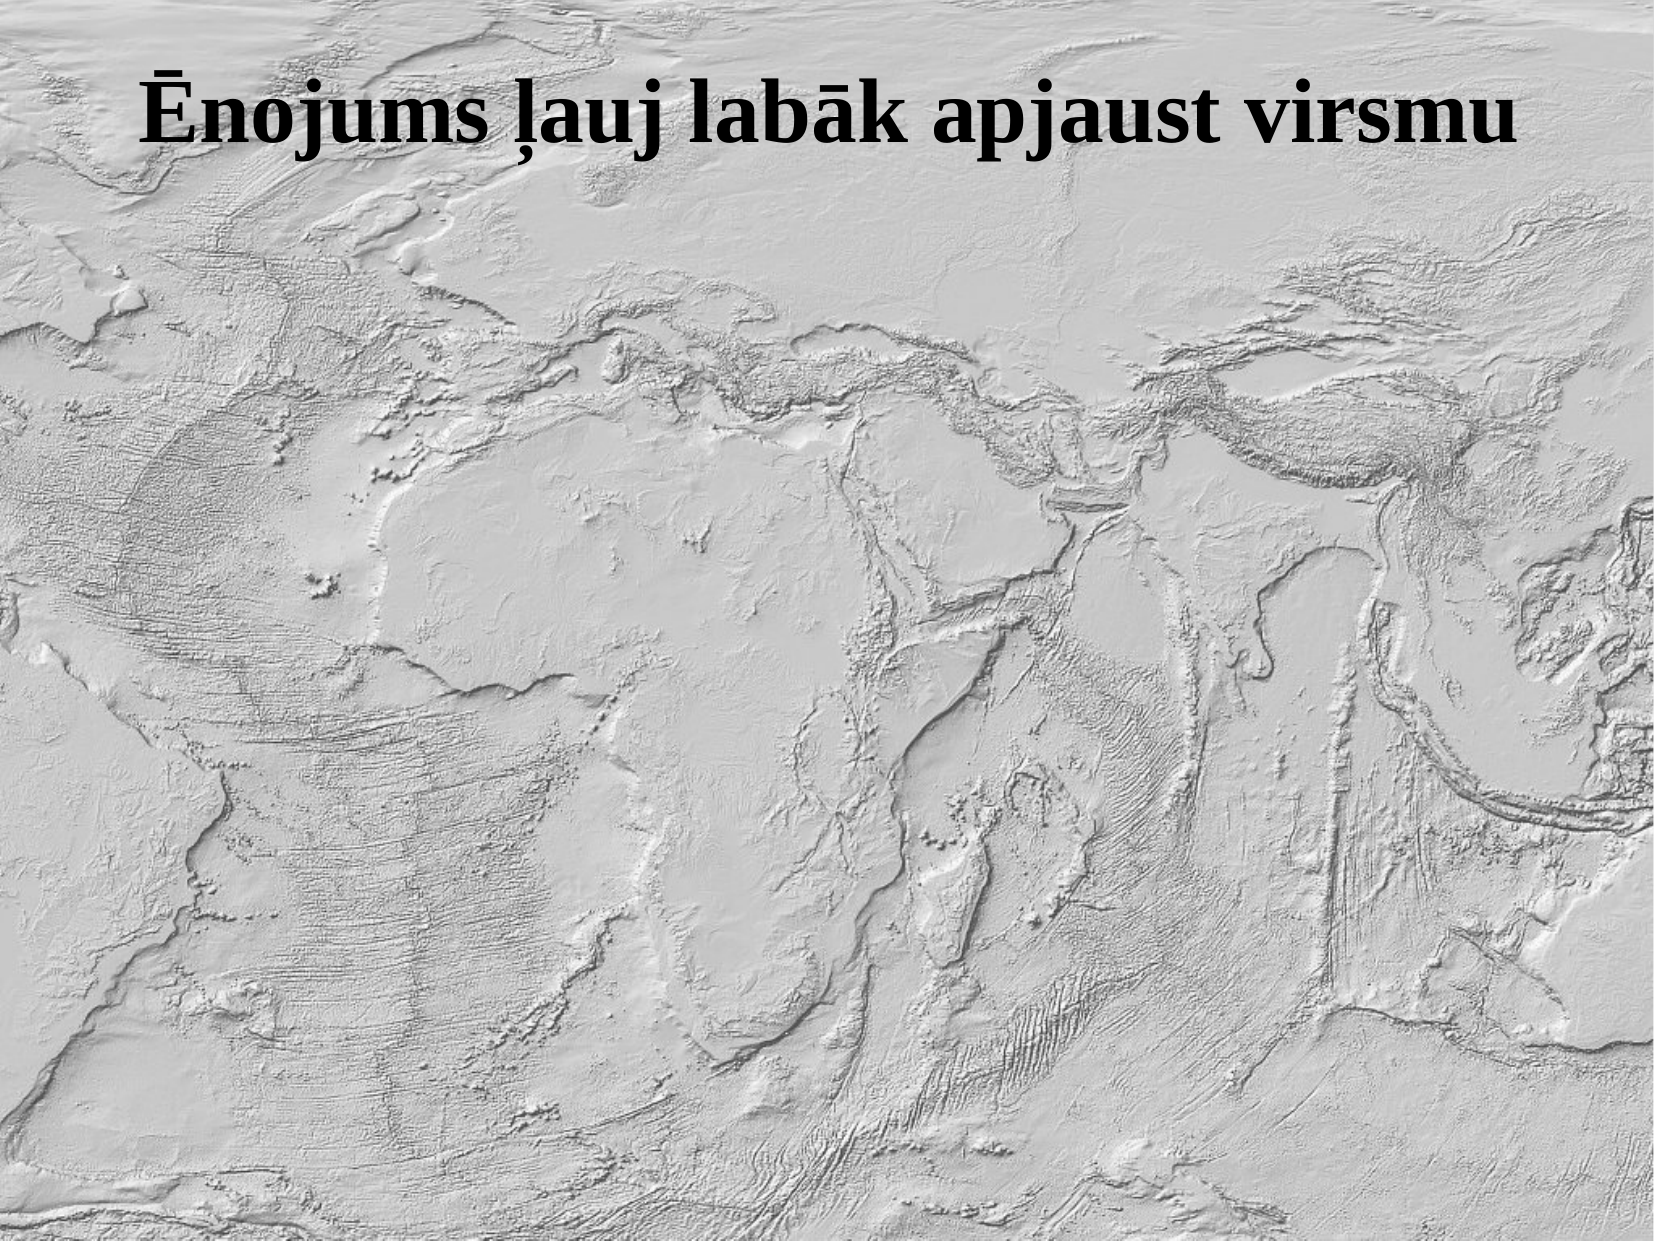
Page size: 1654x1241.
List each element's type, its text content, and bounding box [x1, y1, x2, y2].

picture [0, 0, 1654, 1241]
title Ēnojums ļauj labāk apjaust virsmu [34, 61, 1626, 296]
